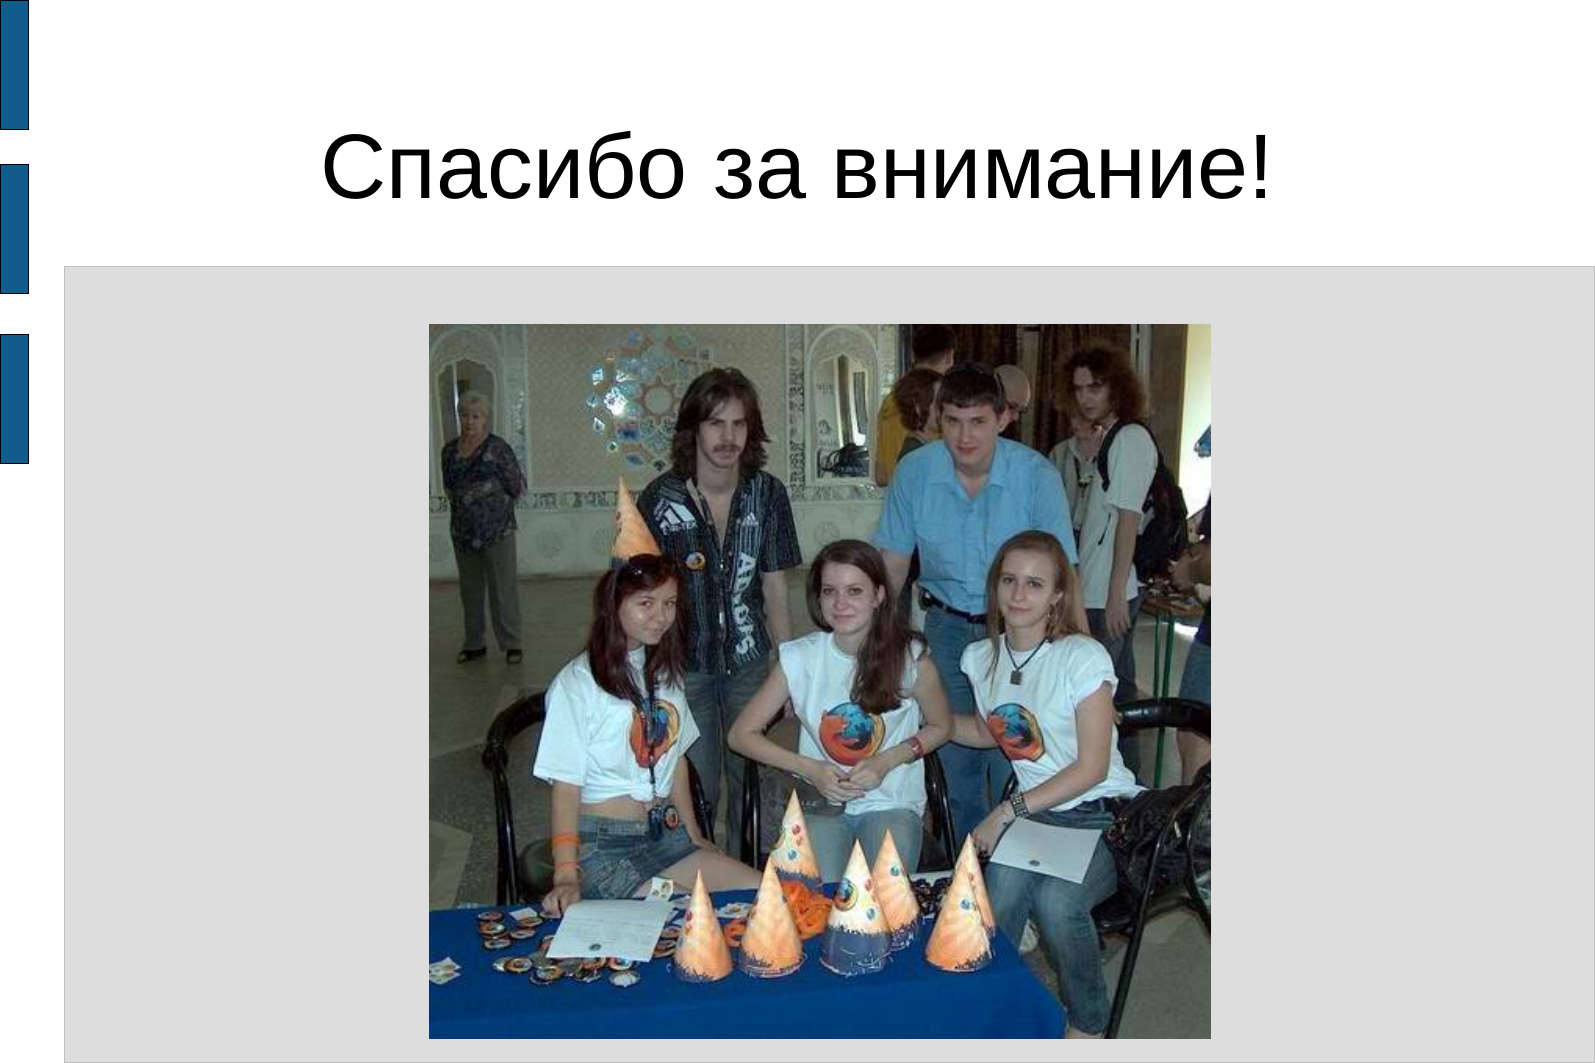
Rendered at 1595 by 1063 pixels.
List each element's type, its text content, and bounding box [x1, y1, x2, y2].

picture [429, 324, 1211, 1039]
title Спасибо за внимание! [117, 78, 1479, 256]
